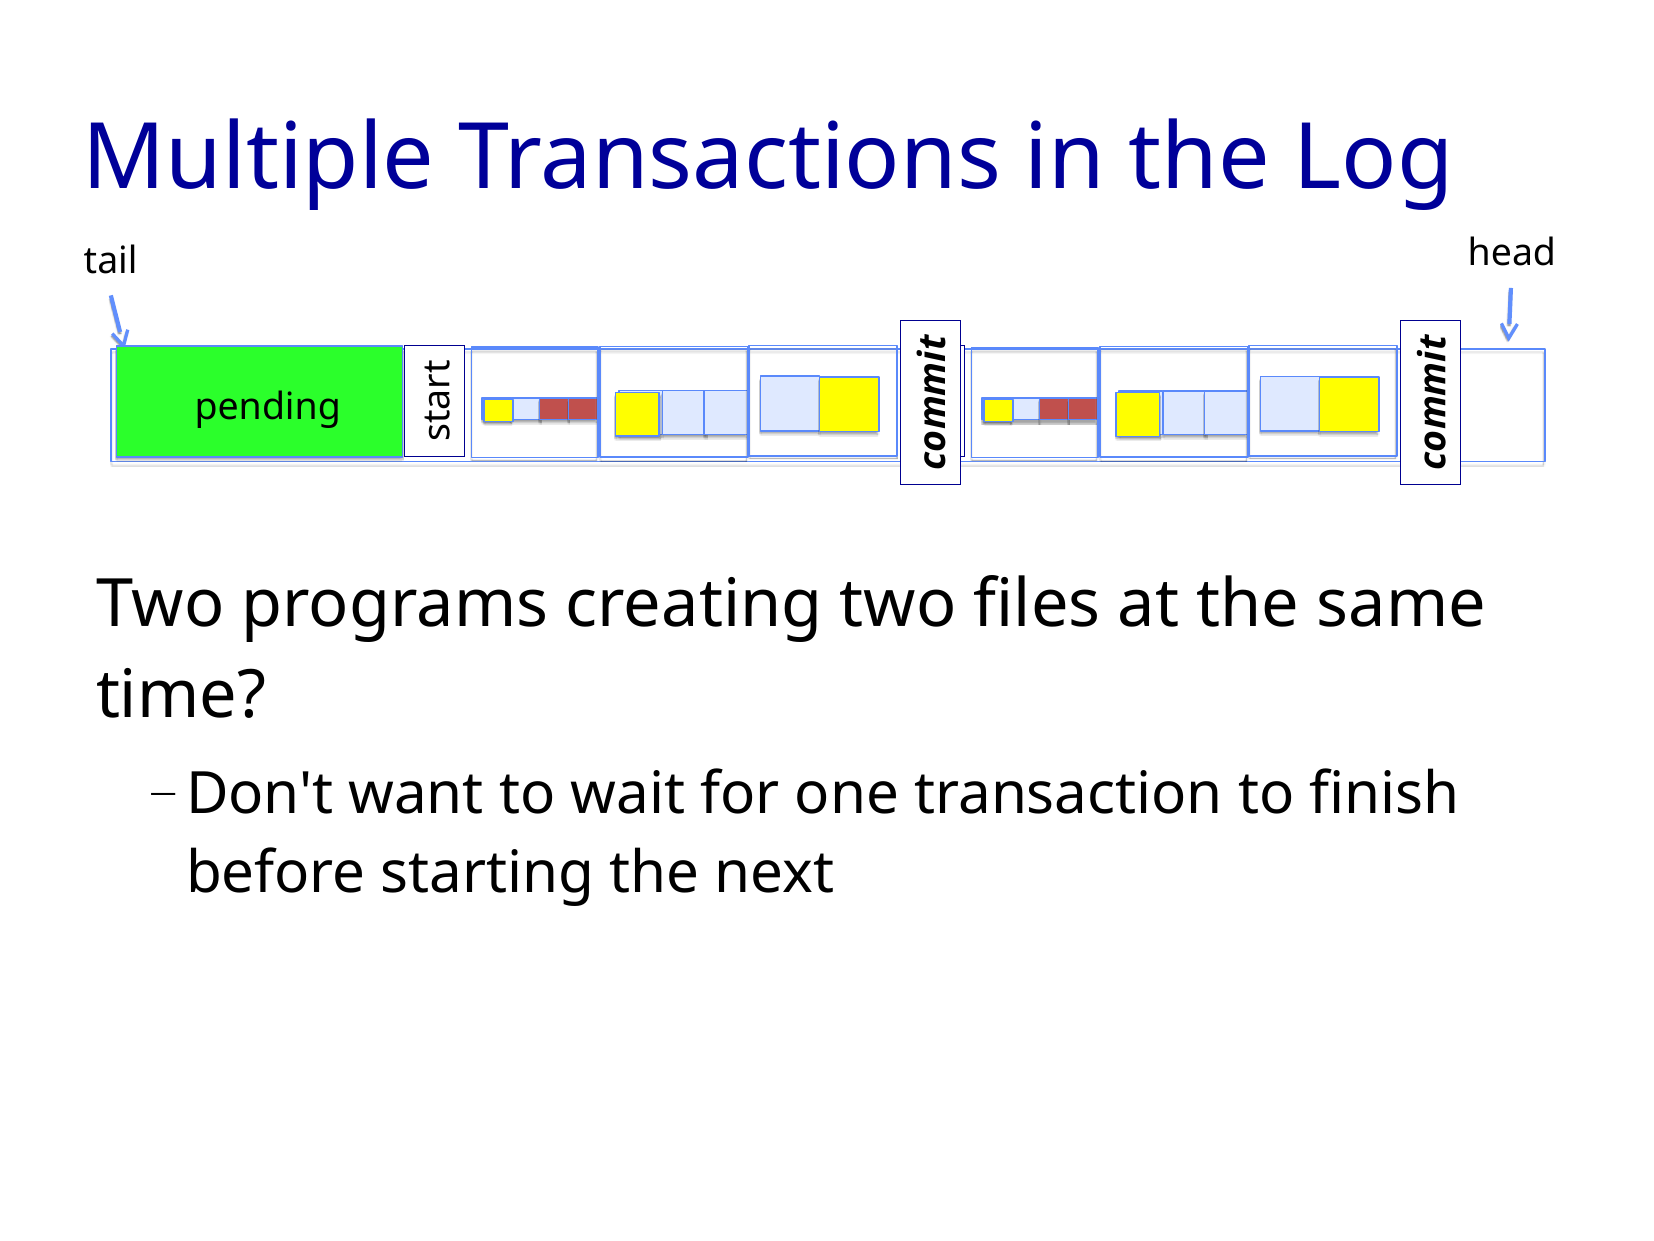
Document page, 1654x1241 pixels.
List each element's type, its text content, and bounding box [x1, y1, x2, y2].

list Two programs creating two files at the same time? Don't want to wait for one transaction to finish before starting the next [60, 555, 1571, 1096]
text_box start [404, 345, 465, 457]
text_box commit [1400, 320, 1461, 485]
text_box [482, 397, 596, 422]
text_box [615, 390, 747, 437]
text_box [760, 376, 879, 432]
text_box [982, 397, 1096, 422]
text_box tail [68, 228, 153, 289]
text_box [1115, 390, 1247, 437]
title Multiple Transactions in the Log [82, 49, 1571, 257]
text_box pending [179, 374, 356, 435]
text_box commit [900, 320, 961, 485]
text_box [116, 346, 403, 458]
text_box tail [102, 263, 112, 271]
text_box head [1452, 257, 1571, 281]
text_box start [961, 345, 965, 457]
text_box [1260, 376, 1379, 432]
